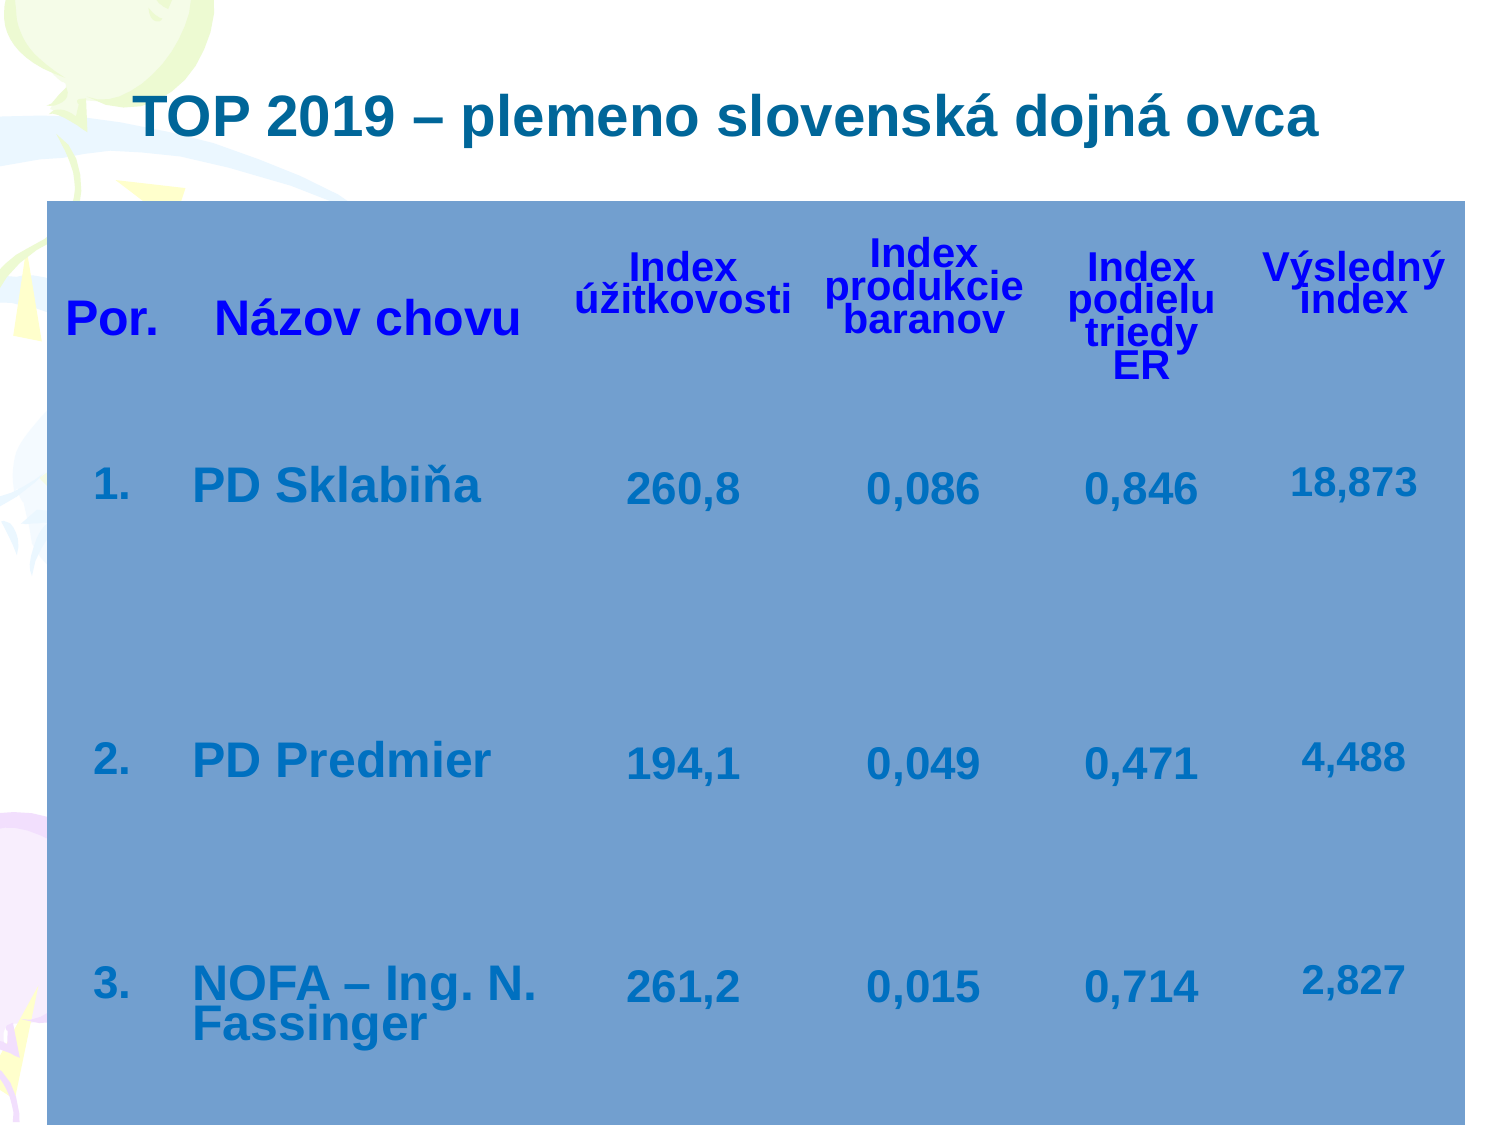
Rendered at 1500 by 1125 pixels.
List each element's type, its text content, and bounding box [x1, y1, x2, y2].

table_cell 2,827 [1243, 906, 1465, 1125]
table_cell 261,2 [559, 906, 807, 1125]
table_cell 3. [47, 906, 178, 1125]
table_cell 0,471 [1041, 683, 1243, 906]
table_cell PD Predmier [178, 683, 559, 906]
table_header Index úžitkovosti [559, 201, 807, 408]
table_cell 4,488 [1243, 683, 1465, 906]
table_cell 0,086 [807, 408, 1041, 683]
table_cell 0,049 [807, 683, 1041, 906]
table_header Výsledný index [1243, 201, 1465, 408]
table_cell PD Sklabiňa [178, 408, 559, 683]
table_cell 0,714 [1041, 906, 1243, 1125]
table_cell 2. [47, 683, 178, 906]
table_cell 0,846 [1041, 408, 1243, 683]
table_cell 1. [47, 408, 178, 683]
table_header Por. [47, 201, 178, 408]
table_cell 260,8 [559, 408, 807, 683]
table_cell 0,015 [807, 906, 1041, 1125]
table_header Názov chovu [178, 201, 559, 408]
table_cell 194,1 [559, 683, 807, 906]
table_cell 18,873 [1243, 408, 1465, 683]
table_cell NOFA – Ing. N. Fassinger [178, 906, 559, 1125]
text_box TOP 2019 – plemeno slovenská dojná ovca [117, 70, 1335, 156]
table_header Index produkcie baranov [807, 201, 1041, 408]
table_header Index podielu triedy ER [1041, 201, 1243, 408]
